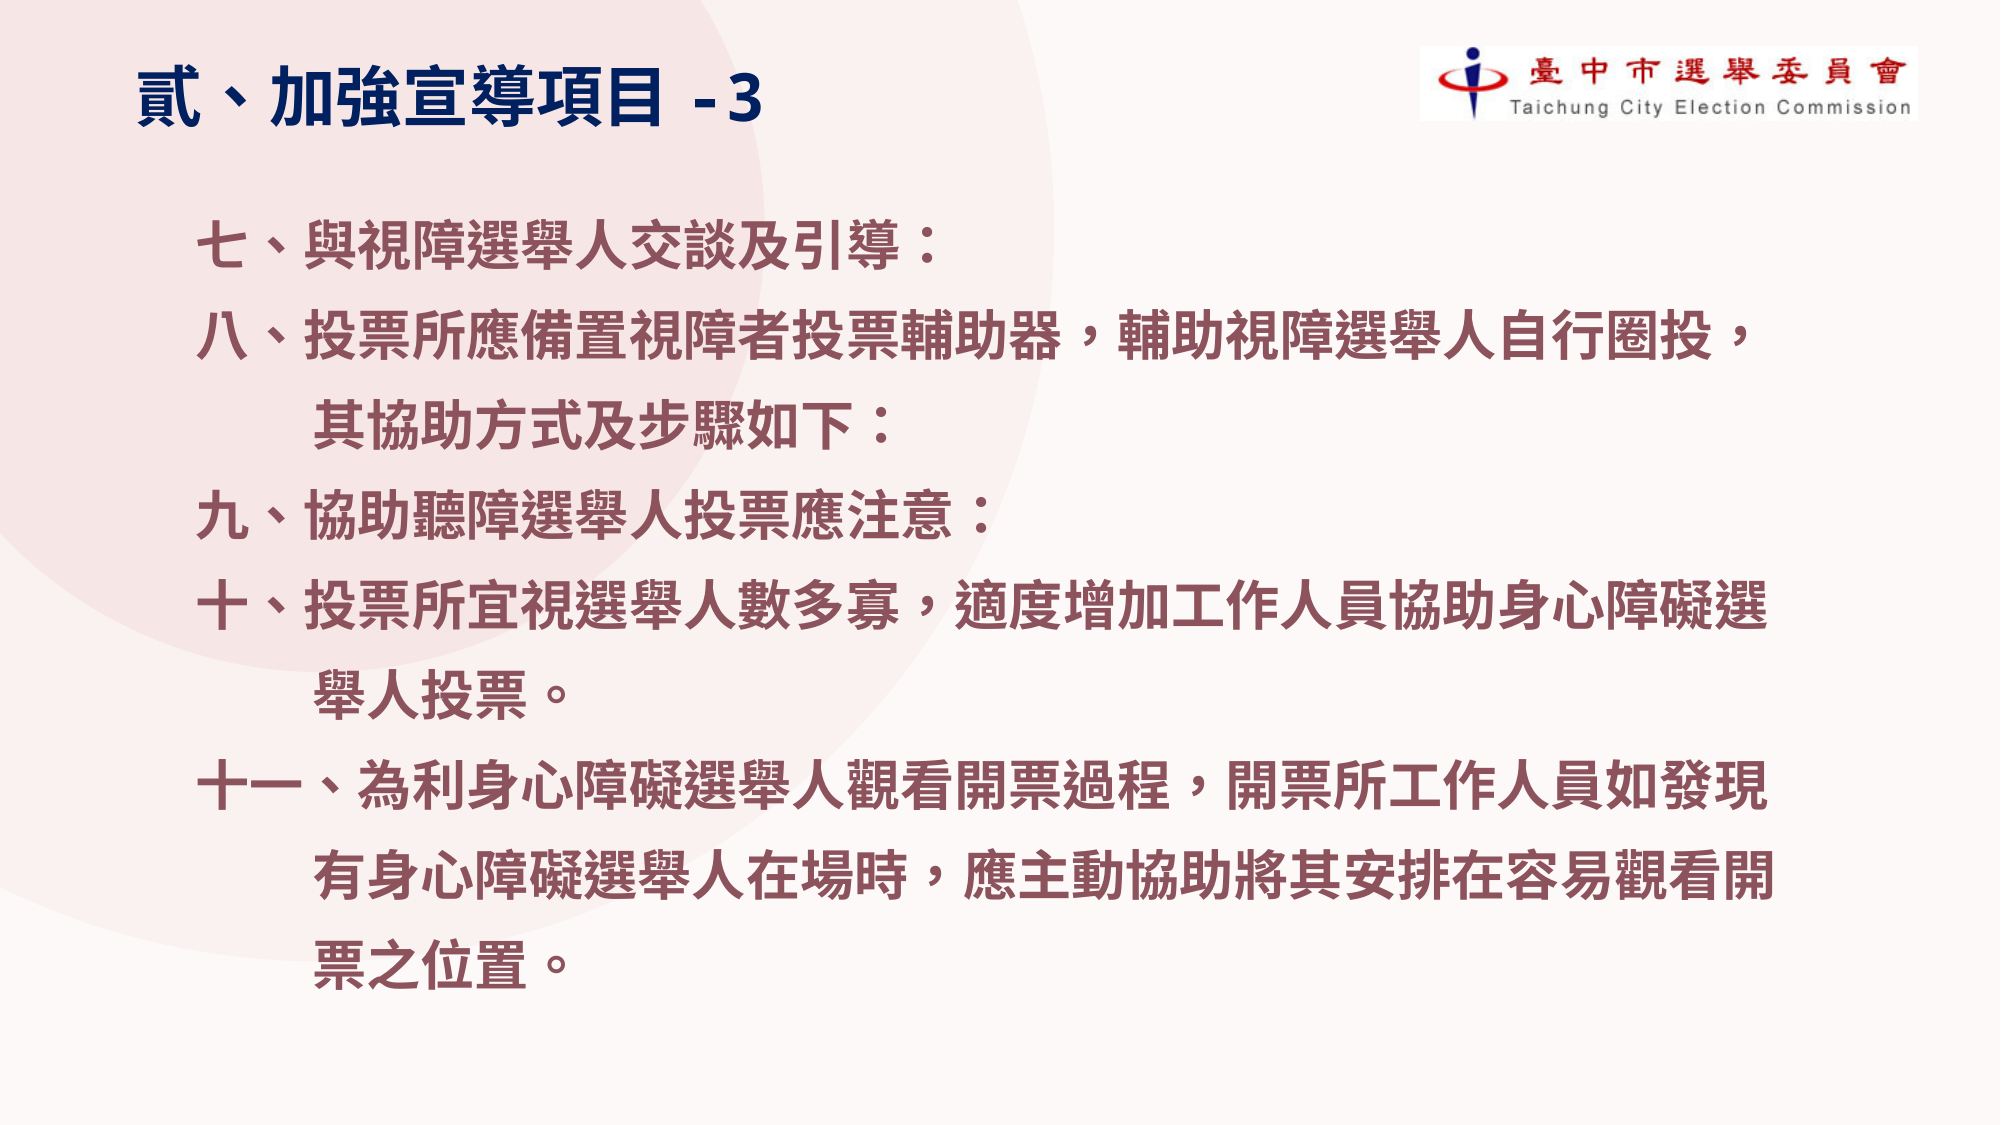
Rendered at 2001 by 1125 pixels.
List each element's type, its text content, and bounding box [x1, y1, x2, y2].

title 貳、加強宣導項目-3 [120, 35, 1918, 166]
list 七、與視障選舉人交談及引導： 八、投票所應備置視障者投票輔助器，輔助視障選舉人自行圈投， 其協助方式及步驟如下： 九、協助聽障選舉人投票應注意： 十、投票所宜視選舉人數多寡，適度增加工作人員協助身心障礙選 舉人投票。 十一、為利身心障礙選舉人觀看開票過程，開票所工作人員如發現 有身心障礙選舉人在場時，應主動協助將其安排在容易觀看開 票之位置。 [120, 203, 1918, 1041]
